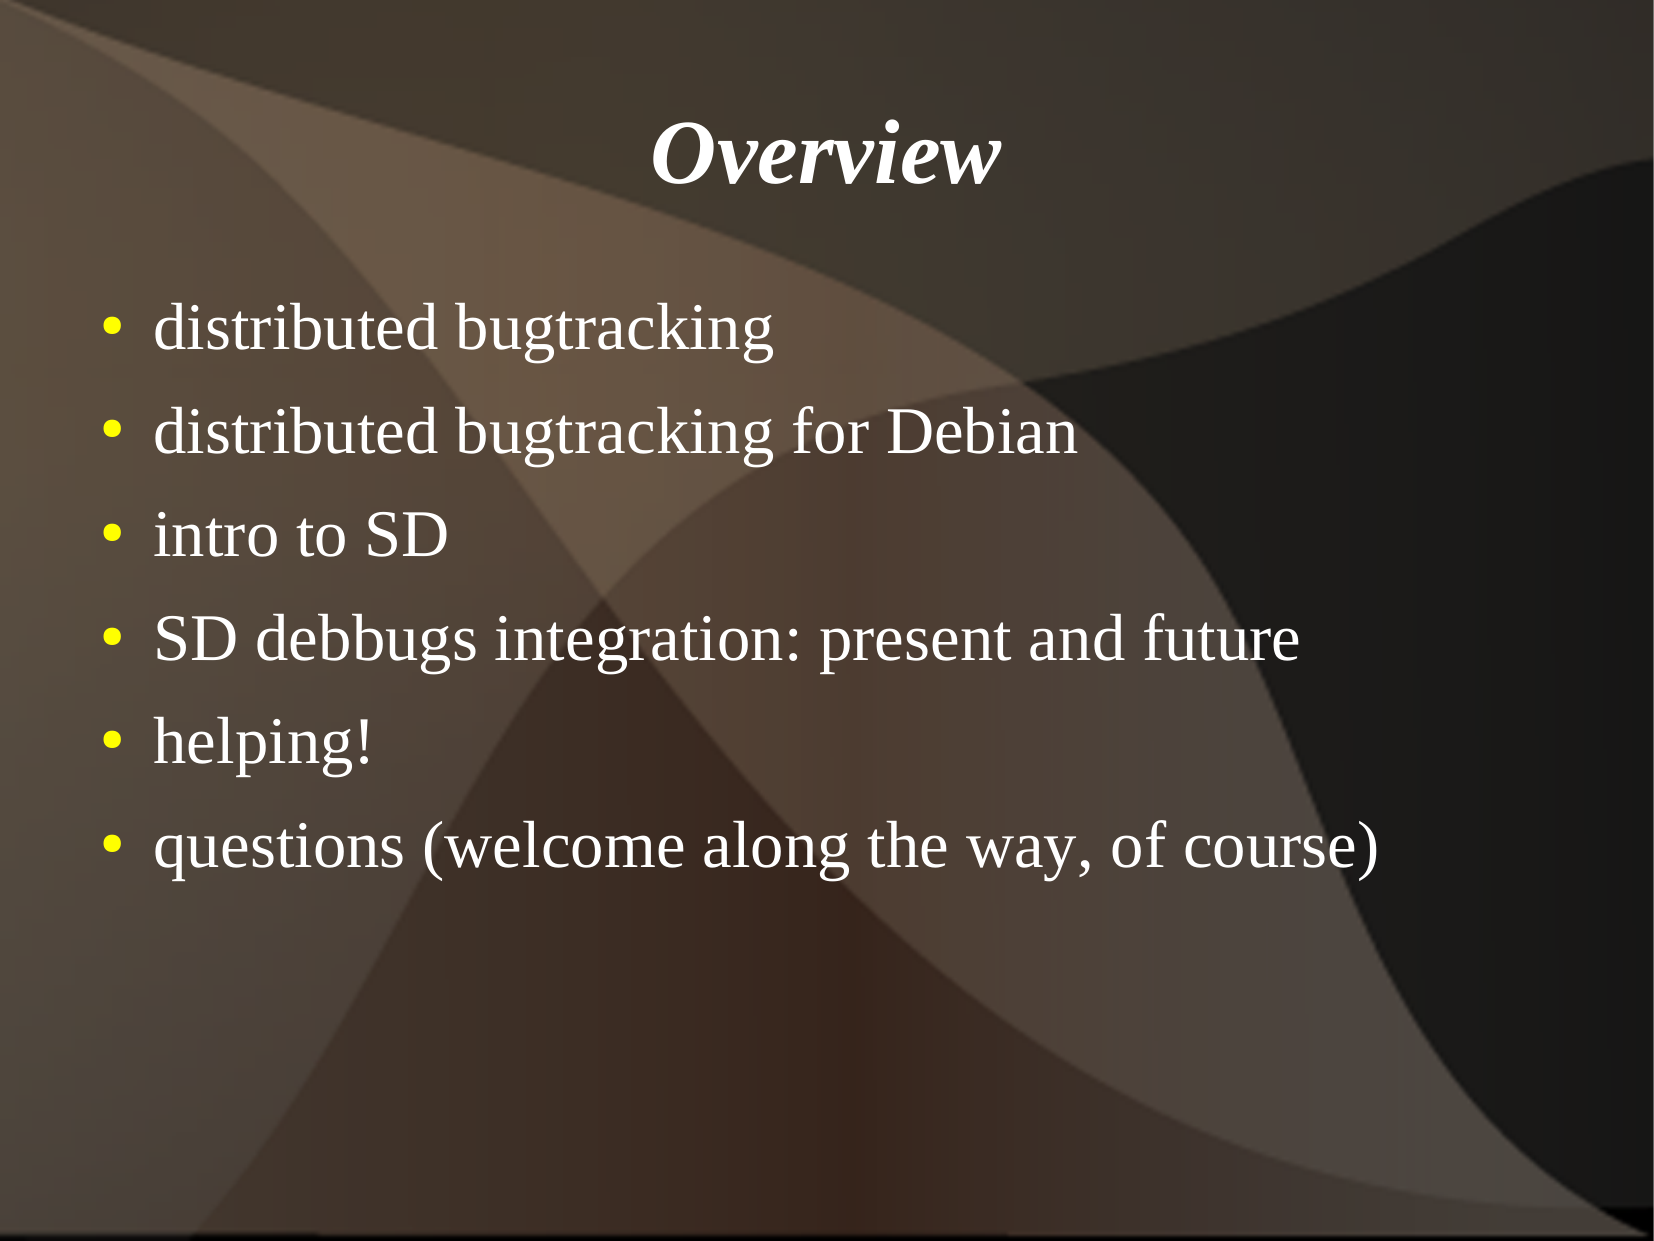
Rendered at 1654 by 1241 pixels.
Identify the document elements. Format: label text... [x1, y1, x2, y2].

list distributed bugtracking distributed bugtracking for Debian intro to SD SD debbugs integration: present and future helping! questions (welcome along the way, of course) [82, 290, 1571, 1094]
picture [0, 0, 1654, 1241]
title Overview [82, 56, 1571, 250]
